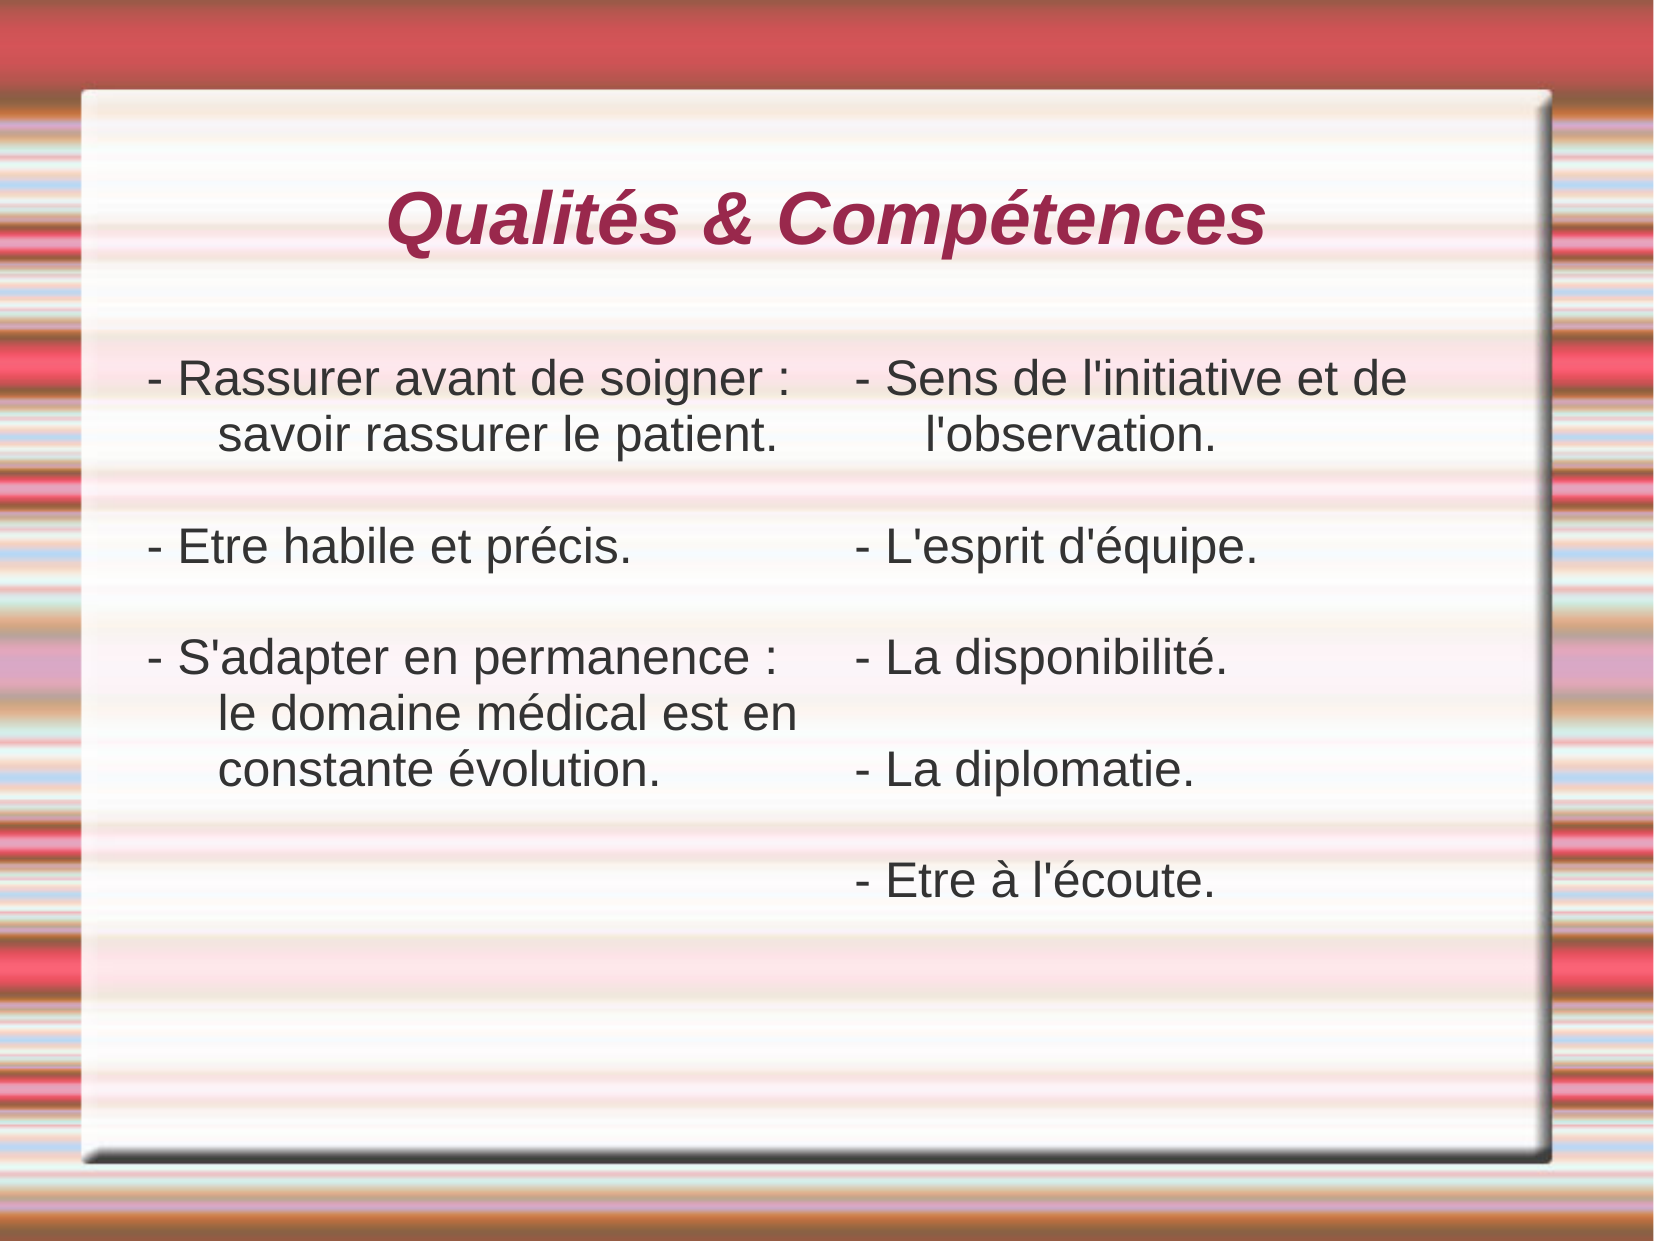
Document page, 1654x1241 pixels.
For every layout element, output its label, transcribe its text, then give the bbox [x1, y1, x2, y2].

picture [0, 0, 1654, 1241]
list - Rassurer avant de soigner : savoir rassurer le patient. - Etre habile et précis. - S'adapter en permanence : le domaine médical est en constante évolution. [134, 350, 809, 1133]
list - Sens de l'initiative et de l'observation. - L'esprit d'équipe. - La disponibilité. - La diplomatie. - Etre à l'écoute. [842, 350, 1517, 1133]
title Qualités & Compétences [121, 114, 1534, 322]
